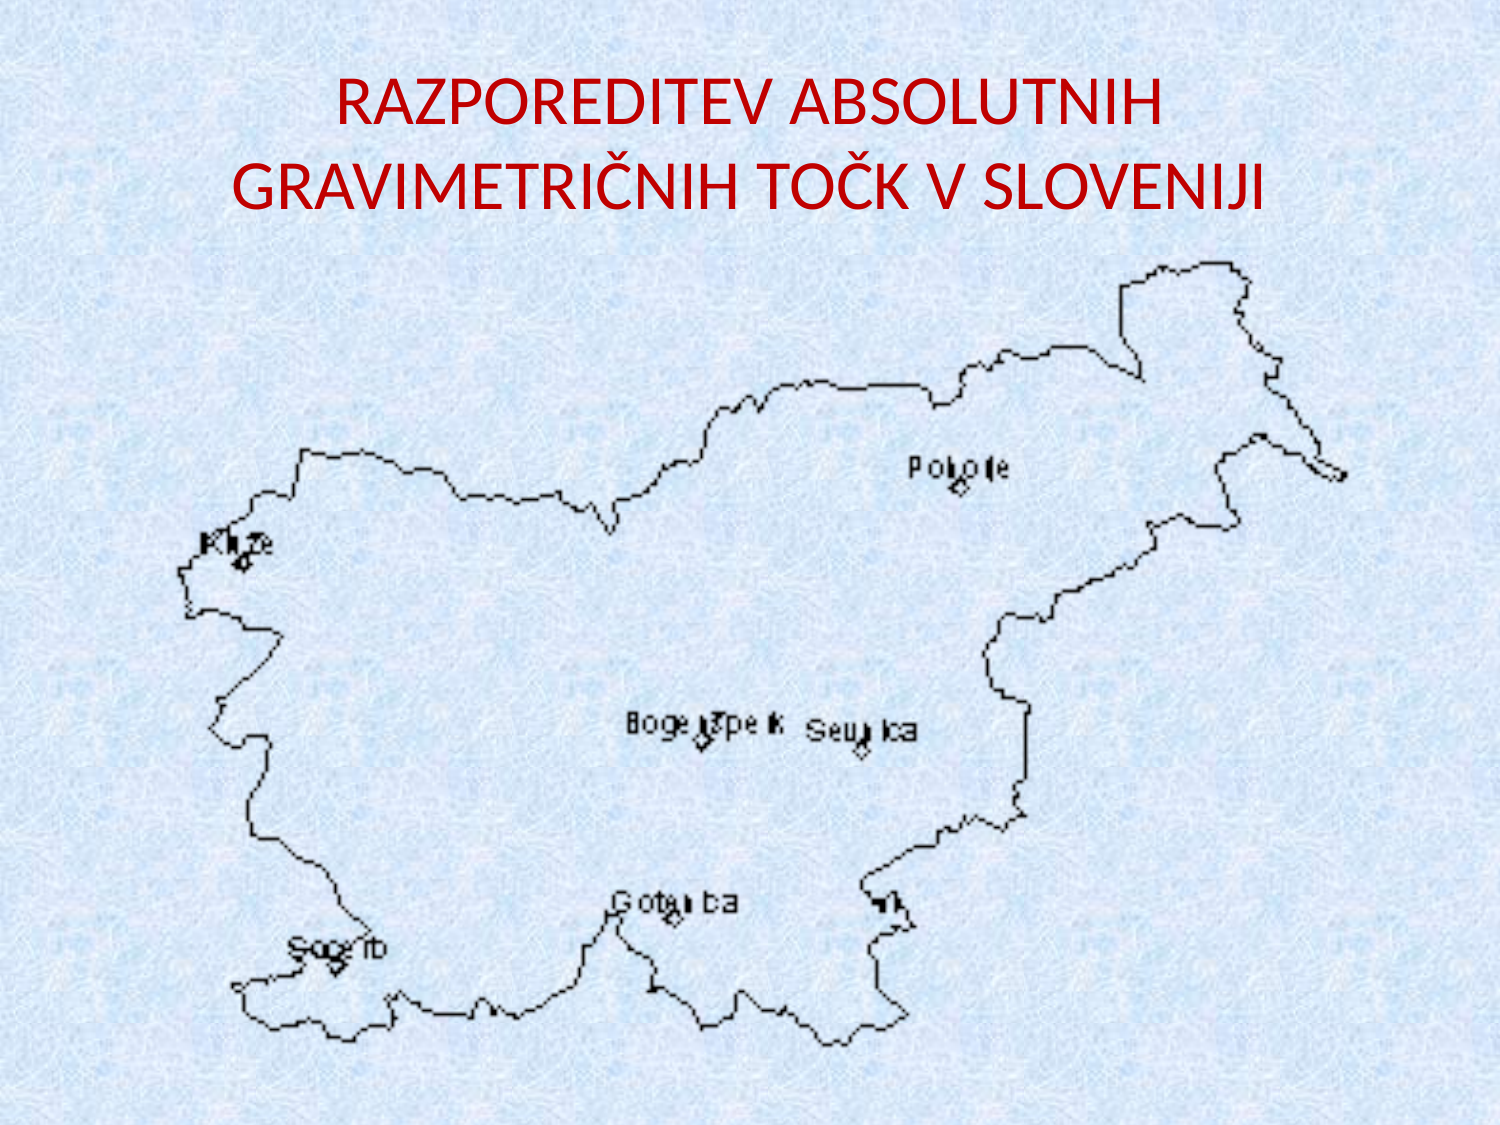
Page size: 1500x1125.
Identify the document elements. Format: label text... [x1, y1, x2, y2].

title RAZPOREDITEV ABSOLUTNIH GRAVIMETRIČNIH TOČK V SLOVENIJI [75, 45, 1425, 233]
picture [0, 0, 1500, 1125]
